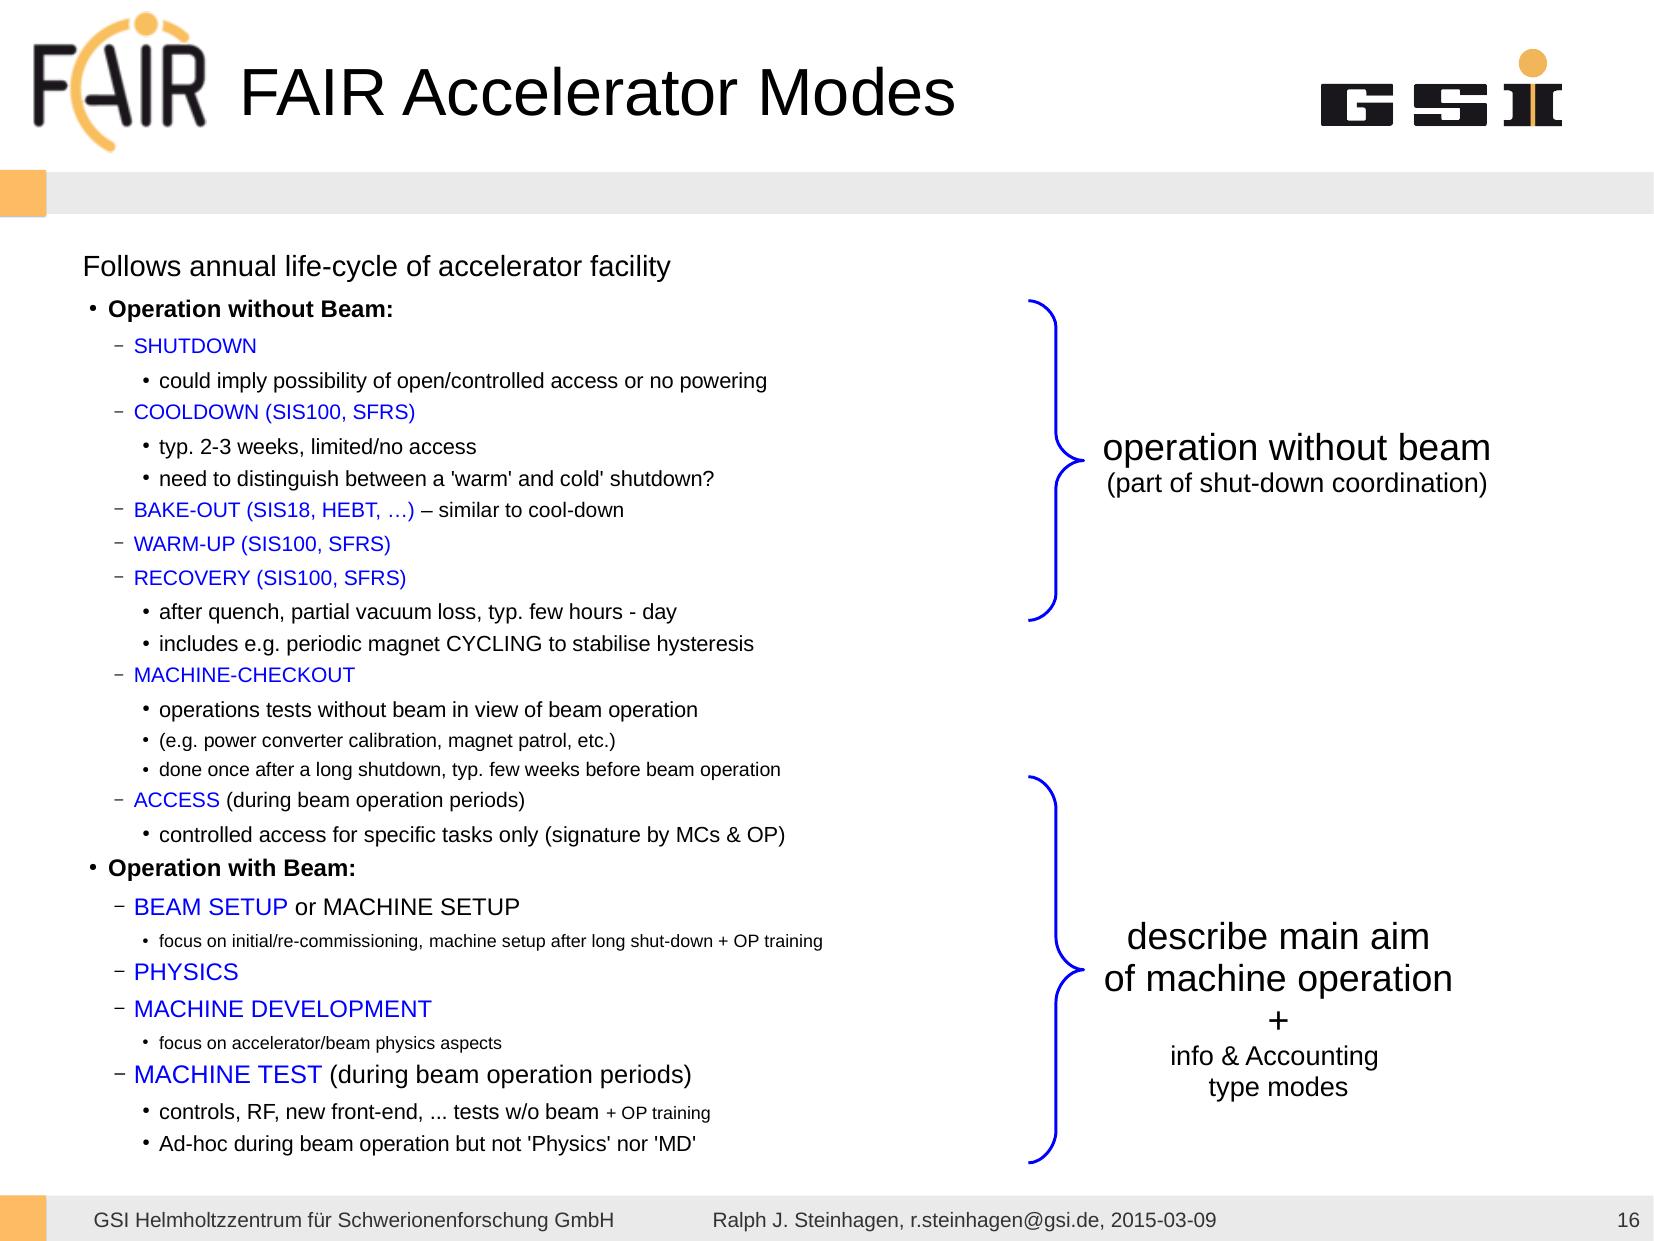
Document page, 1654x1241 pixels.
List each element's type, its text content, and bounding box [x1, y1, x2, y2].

list Follows annual life-cycle of accelerator facility Operation without Beam: SHUTDOWN could imply possibility of open/controlled access or no powering COOLDOWN (SIS100, SFRS) typ. 2-3 weeks, limited/no access need to distinguish between a 'warm' and cold' shutdown? BAKE-OUT (SIS18, HEBT, …) – similar to cool-down WARM-UP (SIS100, SFRS) RECOVERY (SIS100, SFRS) after quench, partial vacuum loss, typ. few hours - day includes e.g. periodic magnet CYCLING to stabilise hysteresis MACHINE-CHECKOUT operations tests without beam in view of beam operation (e.g. power converter calibration, magnet patrol, etc.) done once after a long shutdown, typ. few weeks before beam operation ACCESS (during beam operation periods) controlled access for specific tasks only (signature by MCs & OP) Operation with Beam: BEAM SETUP or MACHINE SETUP focus on initial/re-commissioning, machine setup after long shut-down + OP training PHYSICS MACHINE DEVELOPMENT focus on accelerator/beam physics aspects MACHINE TEST (during beam operation periods) controls, RF, new front-end, ... tests w/o beam + OP training Ad-hoc during beam operation but not 'Physics' nor 'MD' [82, 249, 1571, 1158]
picture [1319, 46, 1564, 129]
title FAIR Accelerator Modes [239, 23, 1223, 162]
picture [33, 10, 207, 155]
text_box describe main aim of machine operation + info & Accounting type modes [1103, 913, 1475, 1105]
text_box operation without beam (part of shut-down coordination) [1102, 423, 1574, 502]
